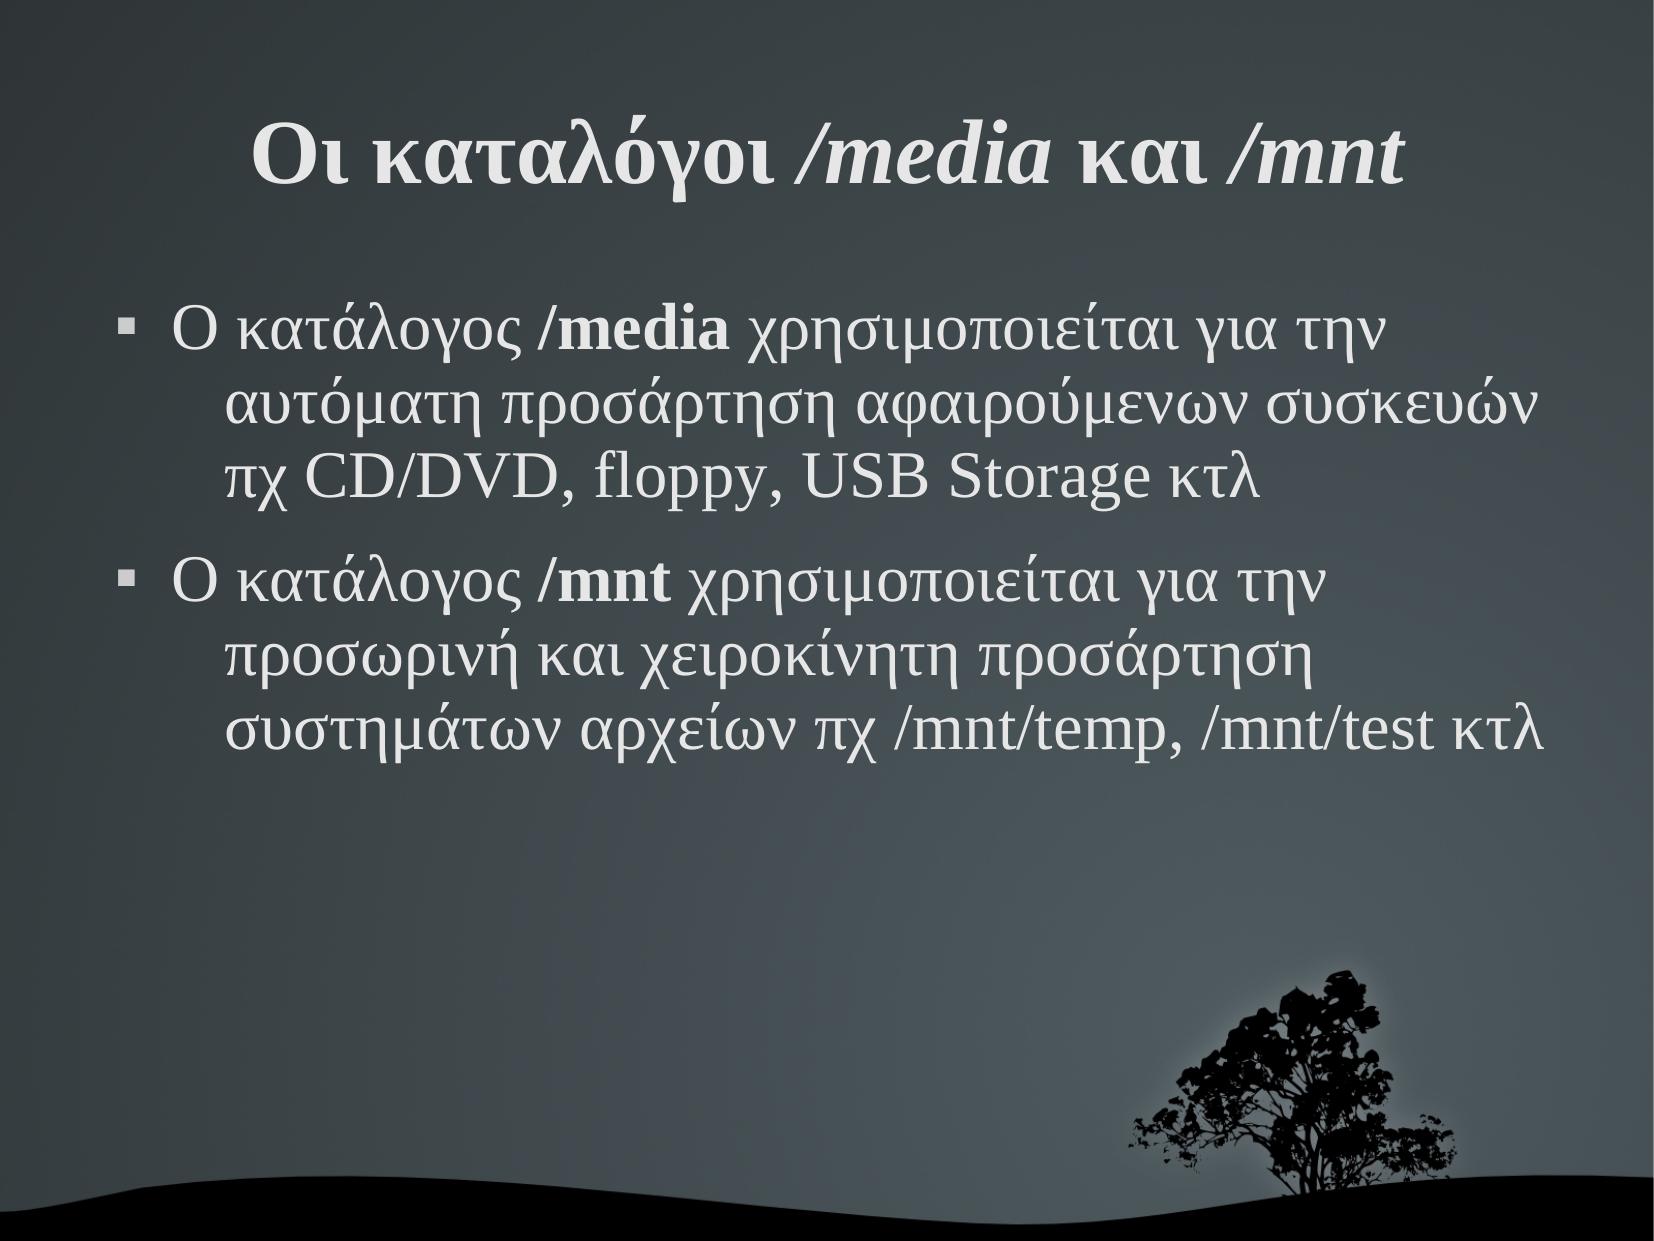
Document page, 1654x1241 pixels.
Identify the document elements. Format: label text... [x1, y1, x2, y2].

picture [0, 0, 1654, 1241]
title Οι καταλόγοι /media και /mnt [82, 49, 1571, 257]
list Ο κατάλογος /media χρησιμοποιείται για την αυτόματη προσάρτηση αφαιρούμενων συσκευών πχ CD/DVD, floppy, USB Storage κτλ Ο κατάλογος /mnt χρησιμοποιείται για την προσωρινή και χειροκίνητη προσάρτηση συστημάτων αρχείων πχ /mnt/temp, /mnt/test κτλ [82, 290, 1571, 1109]
